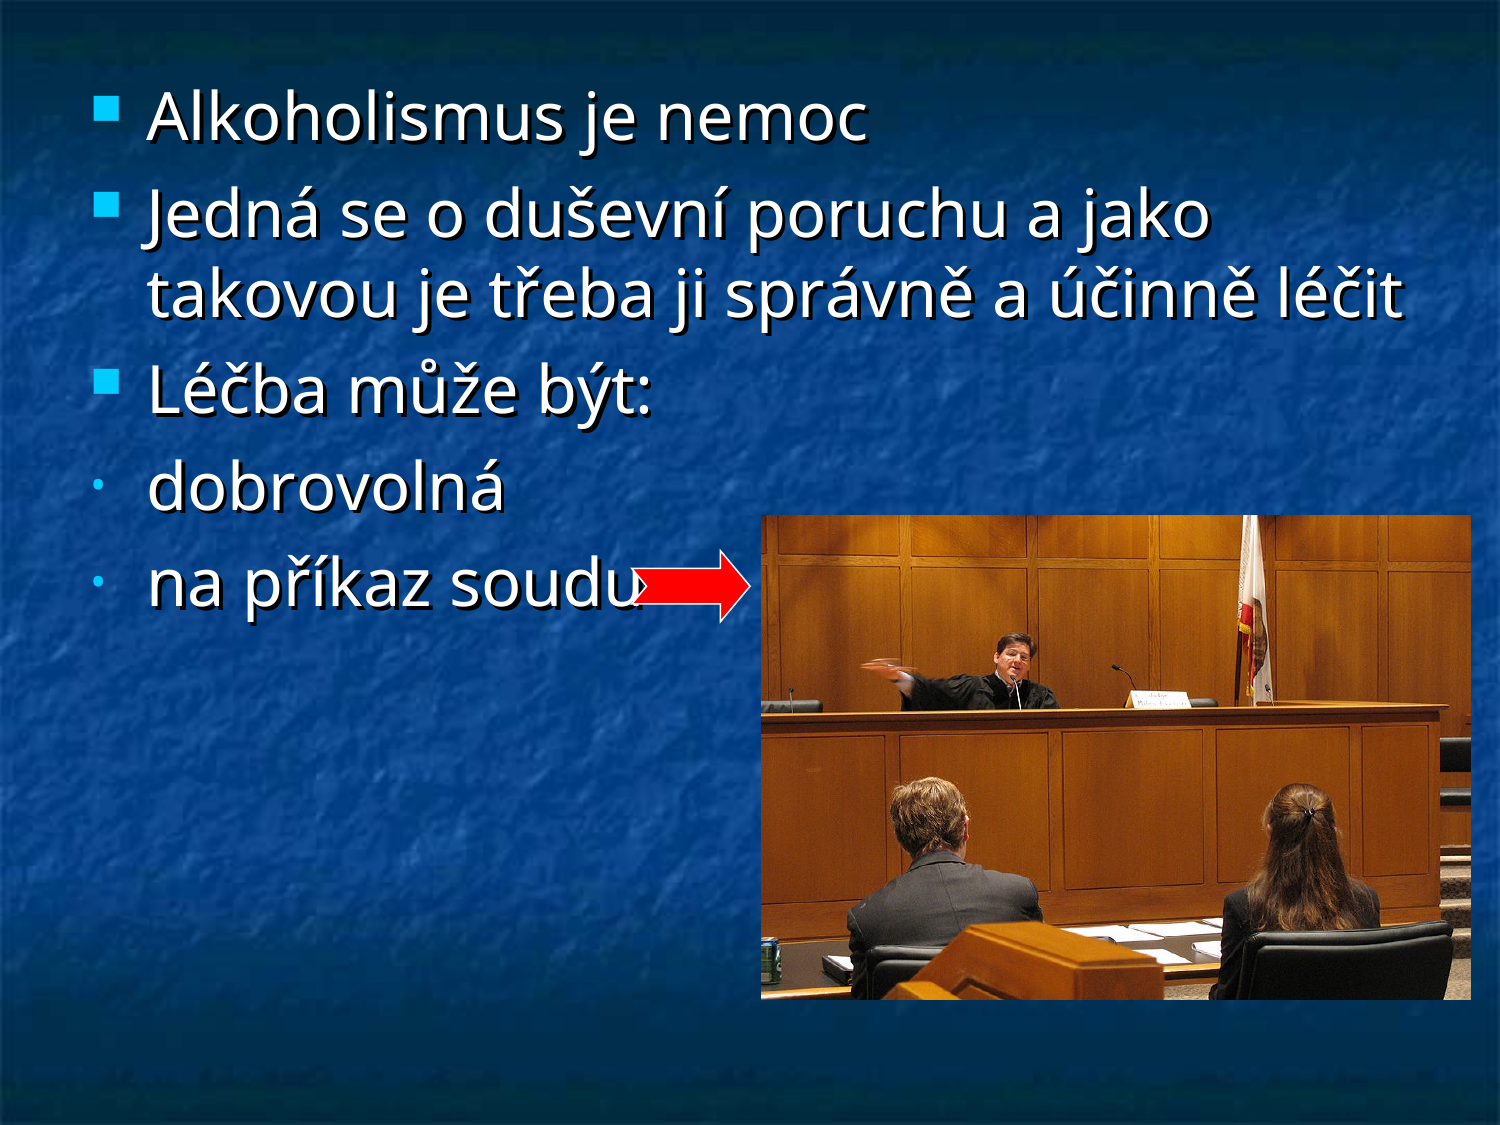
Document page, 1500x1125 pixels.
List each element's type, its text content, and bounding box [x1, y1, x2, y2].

list Alkoholismus je nemoc Jedná se o duševní poruchu a jako takovou je třeba ji správně a účinně léčit Léčba může být: dobrovolná na příkaz soudu [75, 66, 1426, 1005]
text_box [631, 550, 751, 622]
picture [0, 0, 1500, 1125]
